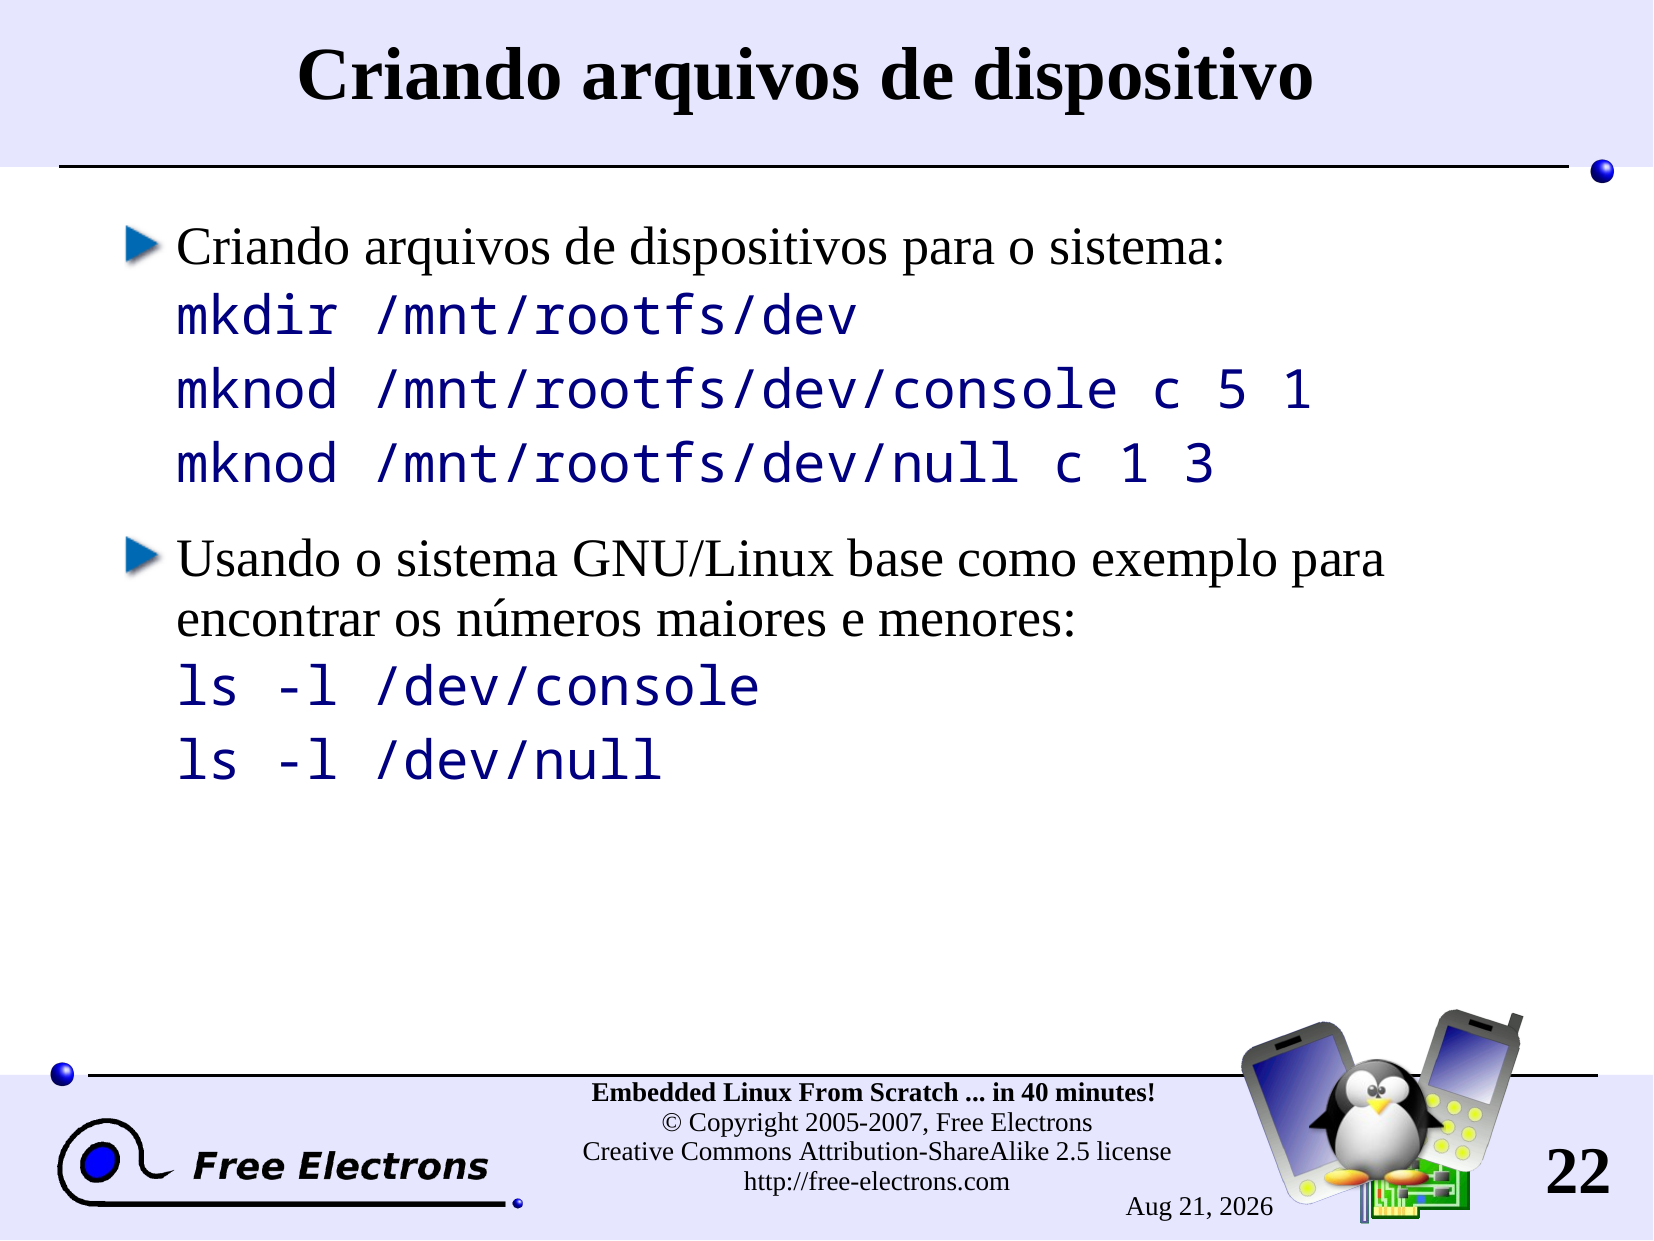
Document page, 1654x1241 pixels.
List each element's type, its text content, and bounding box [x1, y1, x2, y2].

picture [50, 1107, 527, 1216]
list Criando arquivos de dispositivos para o sistema: mkdir /mnt/rootfs/dev mknod /mnt/rootfs/dev/console c 5 1 mknod /mnt/rootfs/dev/null c 1 3 Usando o sistema GNU/Linux base como exemplo para encontrar os números maiores e menores: ls -l /dev/console ls -l /dev/null [105, 216, 1518, 1066]
title Criando arquivos de dispositivo [60, 25, 1551, 124]
picture [1231, 1007, 1538, 1241]
